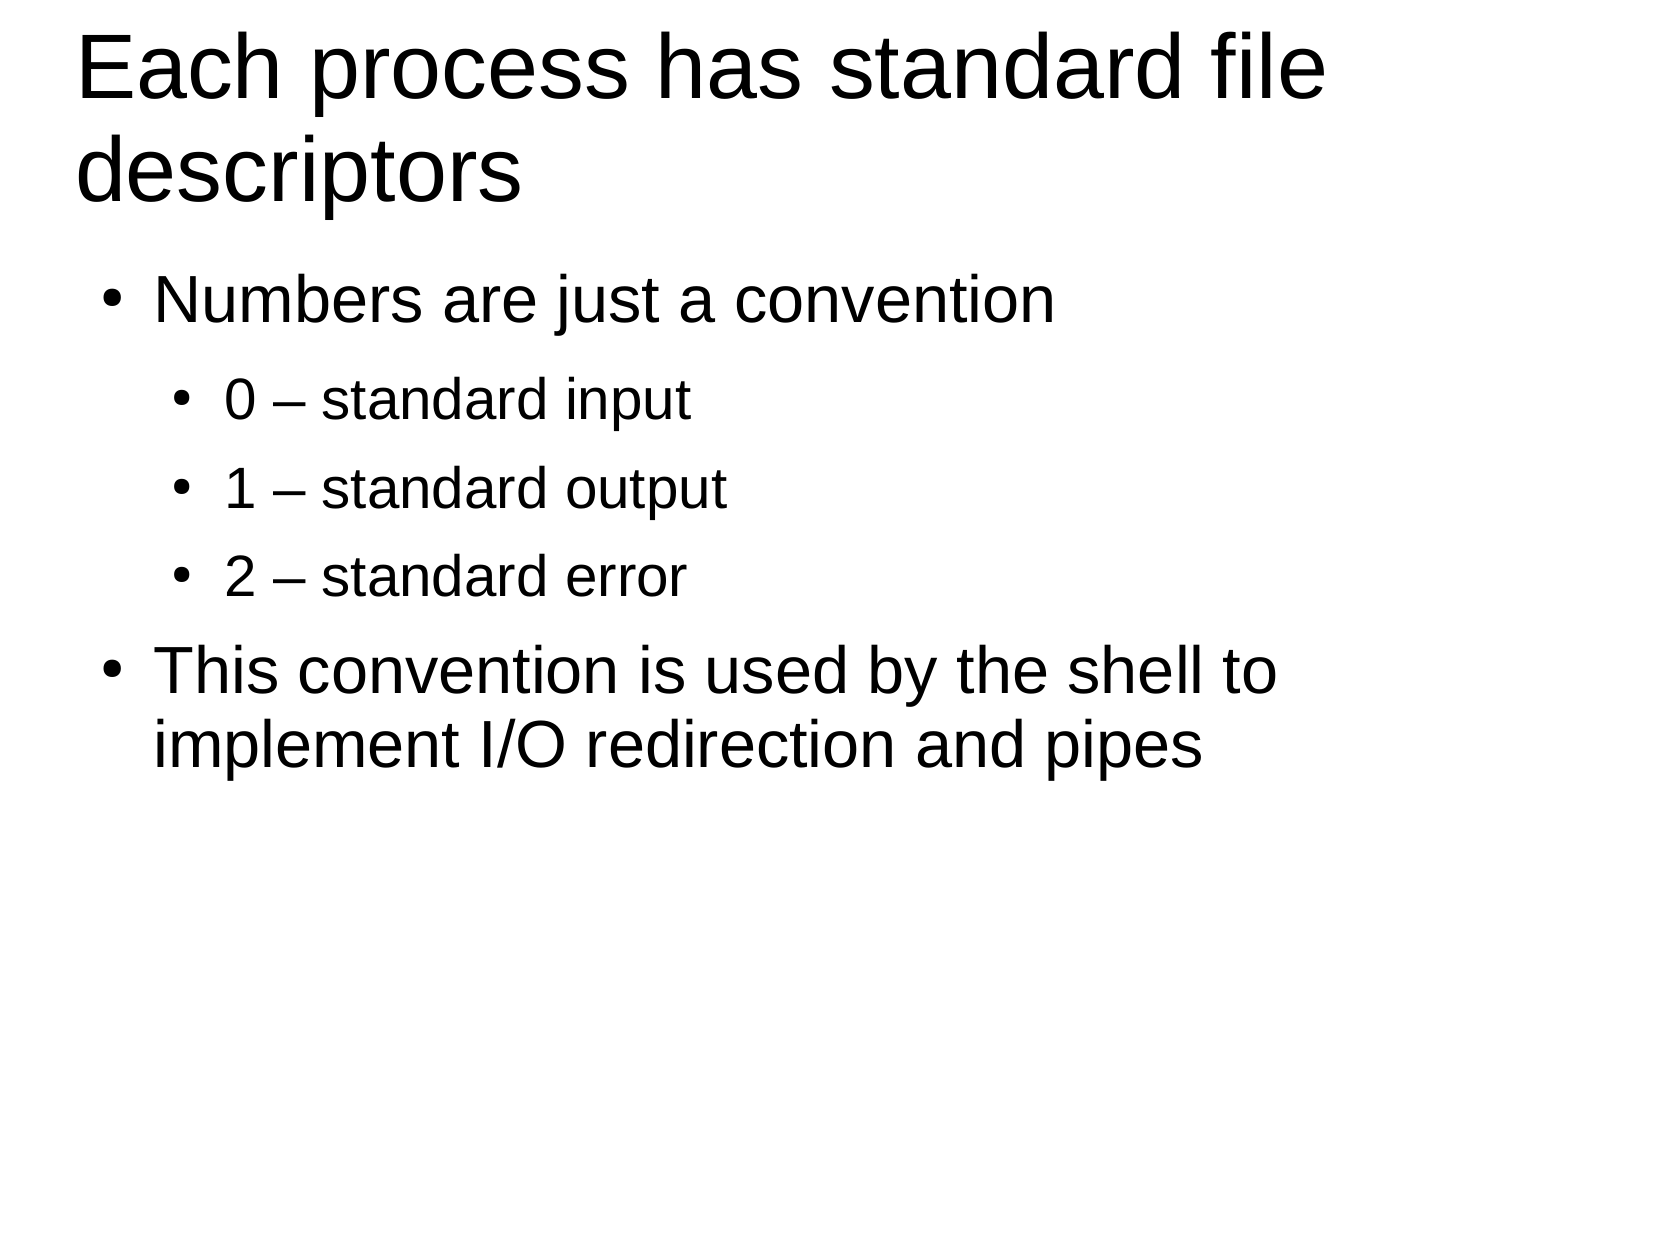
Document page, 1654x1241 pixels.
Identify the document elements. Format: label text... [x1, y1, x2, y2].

list Numbers are just a convention 0 – standard input 1 – standard output 2 – standard error This convention is used by the shell to implement I/O redirection and pipes [82, 262, 1571, 1163]
title Each process has standard file descriptors [75, 15, 1538, 222]
